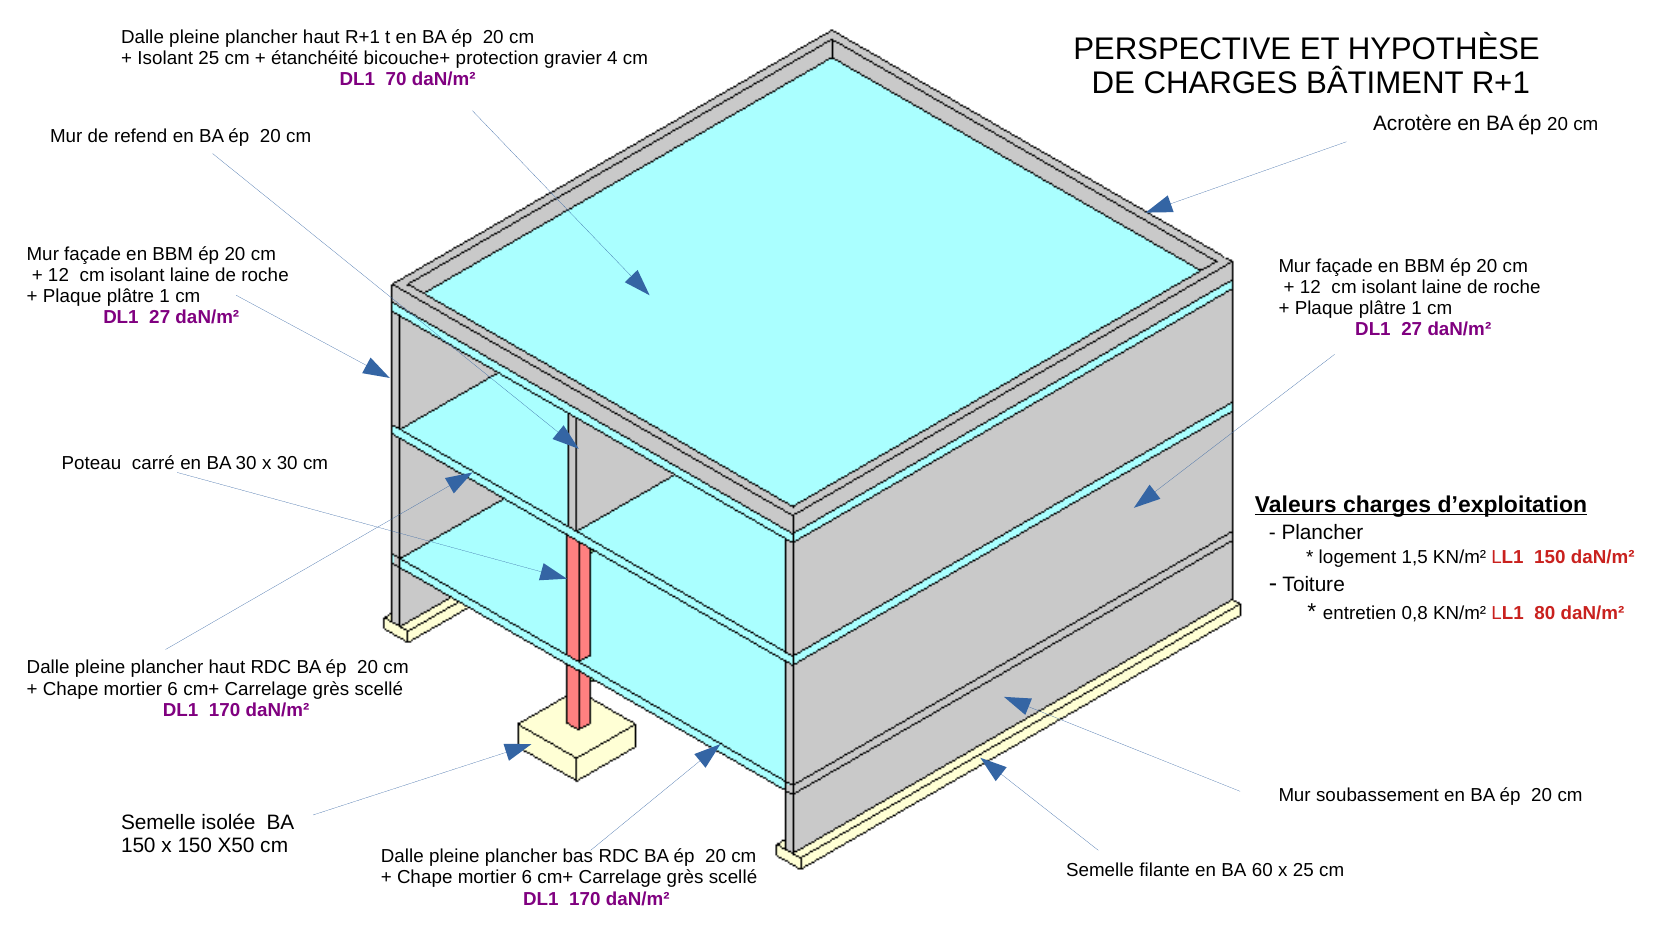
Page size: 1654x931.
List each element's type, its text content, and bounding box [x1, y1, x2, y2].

text_box Mur soubassement en BA ép 20 cm [1263, 776, 1630, 862]
picture [313, 530, 370, 563]
text_box Acrotère en BA ép 20 cm [1358, 108, 1630, 154]
text_box PERSPECTIVE ET HYPOTHÈSE DE CHARGES BÂTIMENT R+1 [968, 23, 1654, 108]
picture [313, 11, 1276, 876]
text_box Semelle filante en BA 60 x 25 cm [1051, 850, 1382, 889]
text_box Dalle pleine plancher bas RDC BA ép 20 cm + Chape mortier 6 cm+ Carrelage grès scellé DL1 170 daN/m² [366, 838, 827, 931]
text_box Semelle isolée BA 150 x 150 X50 cm [106, 803, 367, 888]
text_box Dalle pleine plancher haut RDC BA ép 20 cm + Chape mortier 6 cm+ Carrelage grès scellé DL1 170 daN/m² [11, 649, 461, 758]
text_box Mur façade en BBM ép 20 cm + 12 cm isolant laine de roche + Plaque plâtre 1 cm DL1 27 daN/m² [1263, 248, 1583, 356]
text_box Dalle pleine plancher haut R+1 t en BA ép 20 cm + Isolant 25 cm + étanchéité bicouche+ protection gravier 4 cm DL1 70 daN/m² [106, 19, 709, 119]
text_box Mur de refend en BA ép 20 cm [35, 118, 355, 203]
text_box Valeurs charges d’exploitation - Plancher * logement 1,5 KN/m² LL1 150 daN/m² - Toiture * entretien 0,8 KN/m² LL1 80 daN/m² [1240, 484, 1654, 691]
text_box Poteau carré en BA 30 x 30 cm [46, 445, 384, 530]
text_box Mur façade en BBM ép 20 cm + 12 cm isolant laine de roche + Plaque plâtre 1 cm DL1 27 daN/m² [11, 236, 331, 345]
